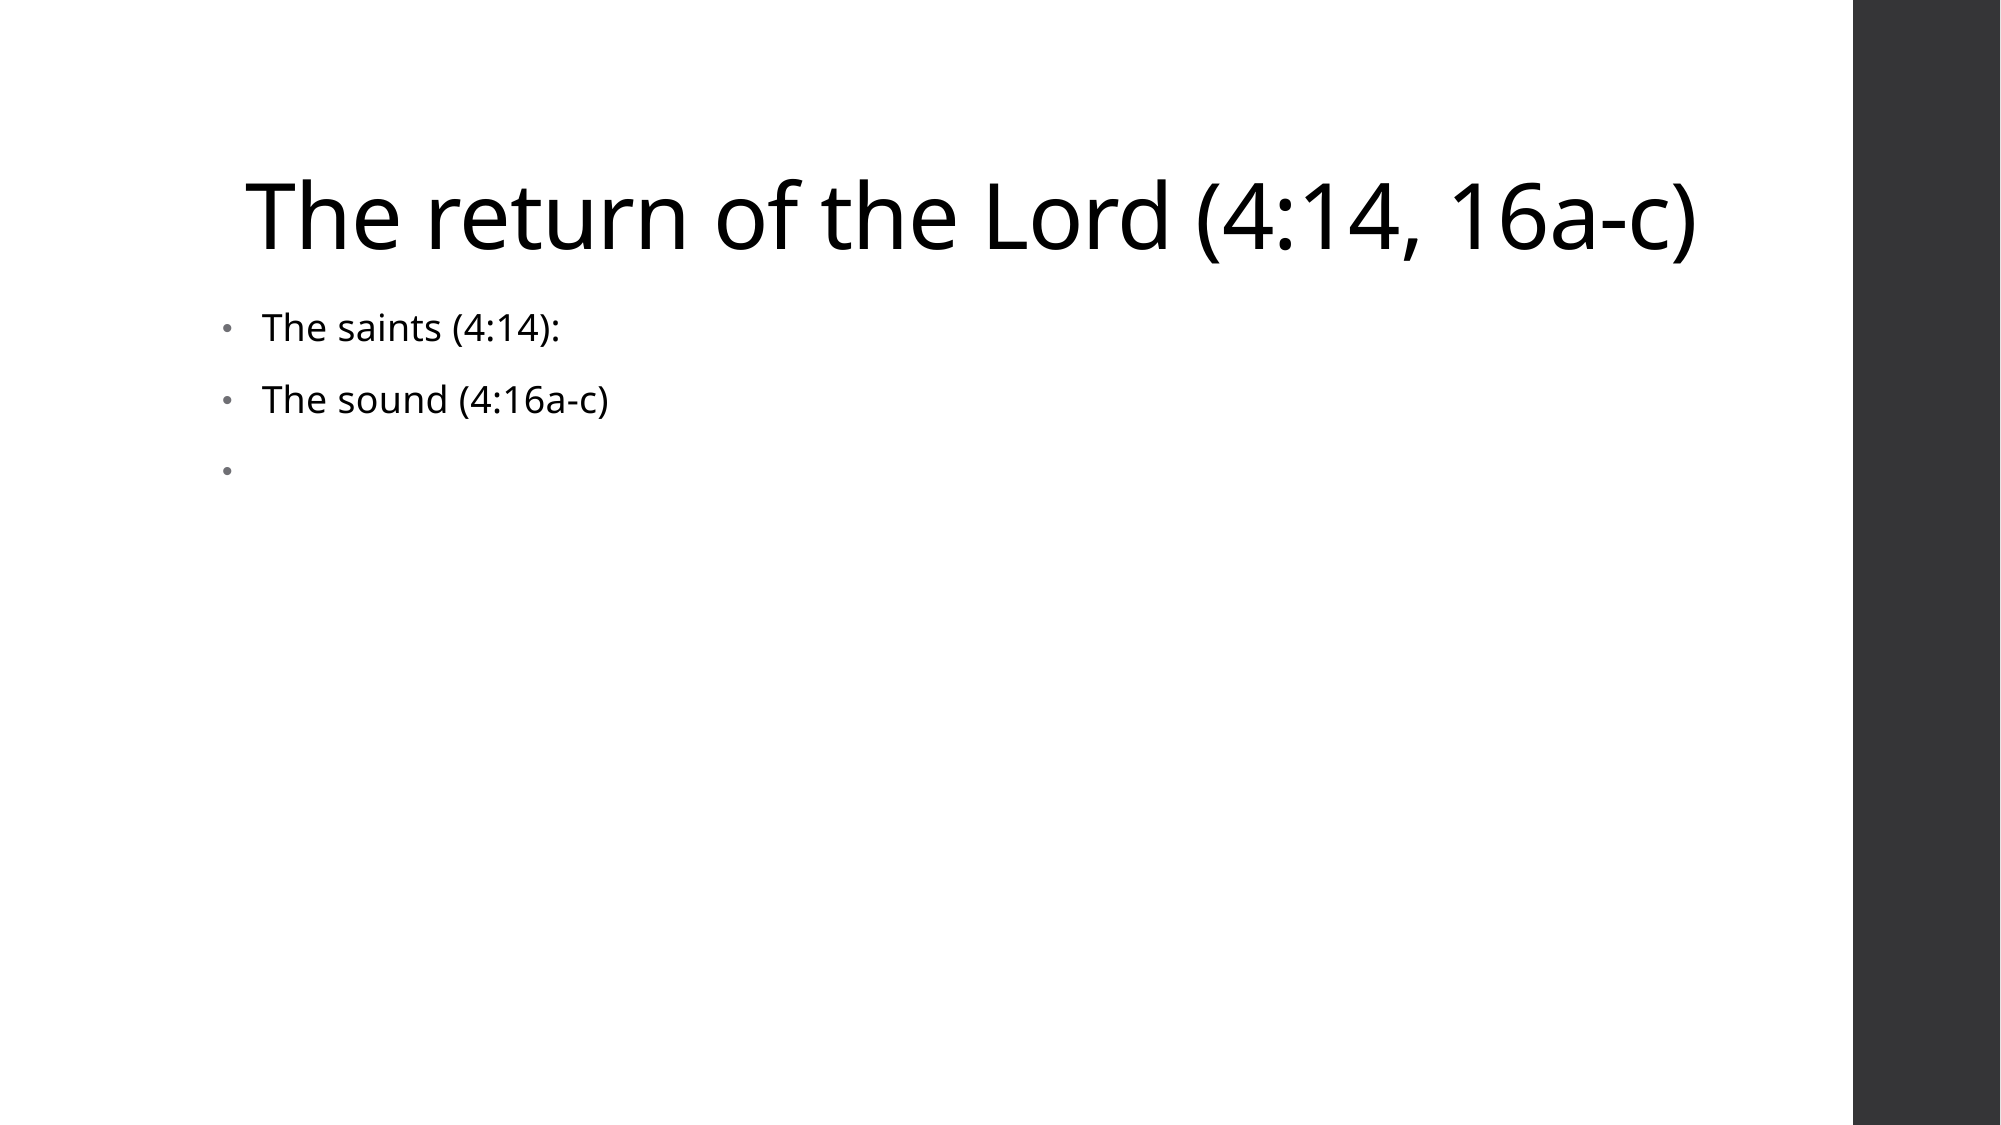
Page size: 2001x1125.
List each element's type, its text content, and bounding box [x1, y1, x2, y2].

list The saints (4:14): The sound (4:16a-c) [206, 299, 1617, 1014]
title The return of the Lord (4:14, 16a-c) [206, 60, 1797, 278]
